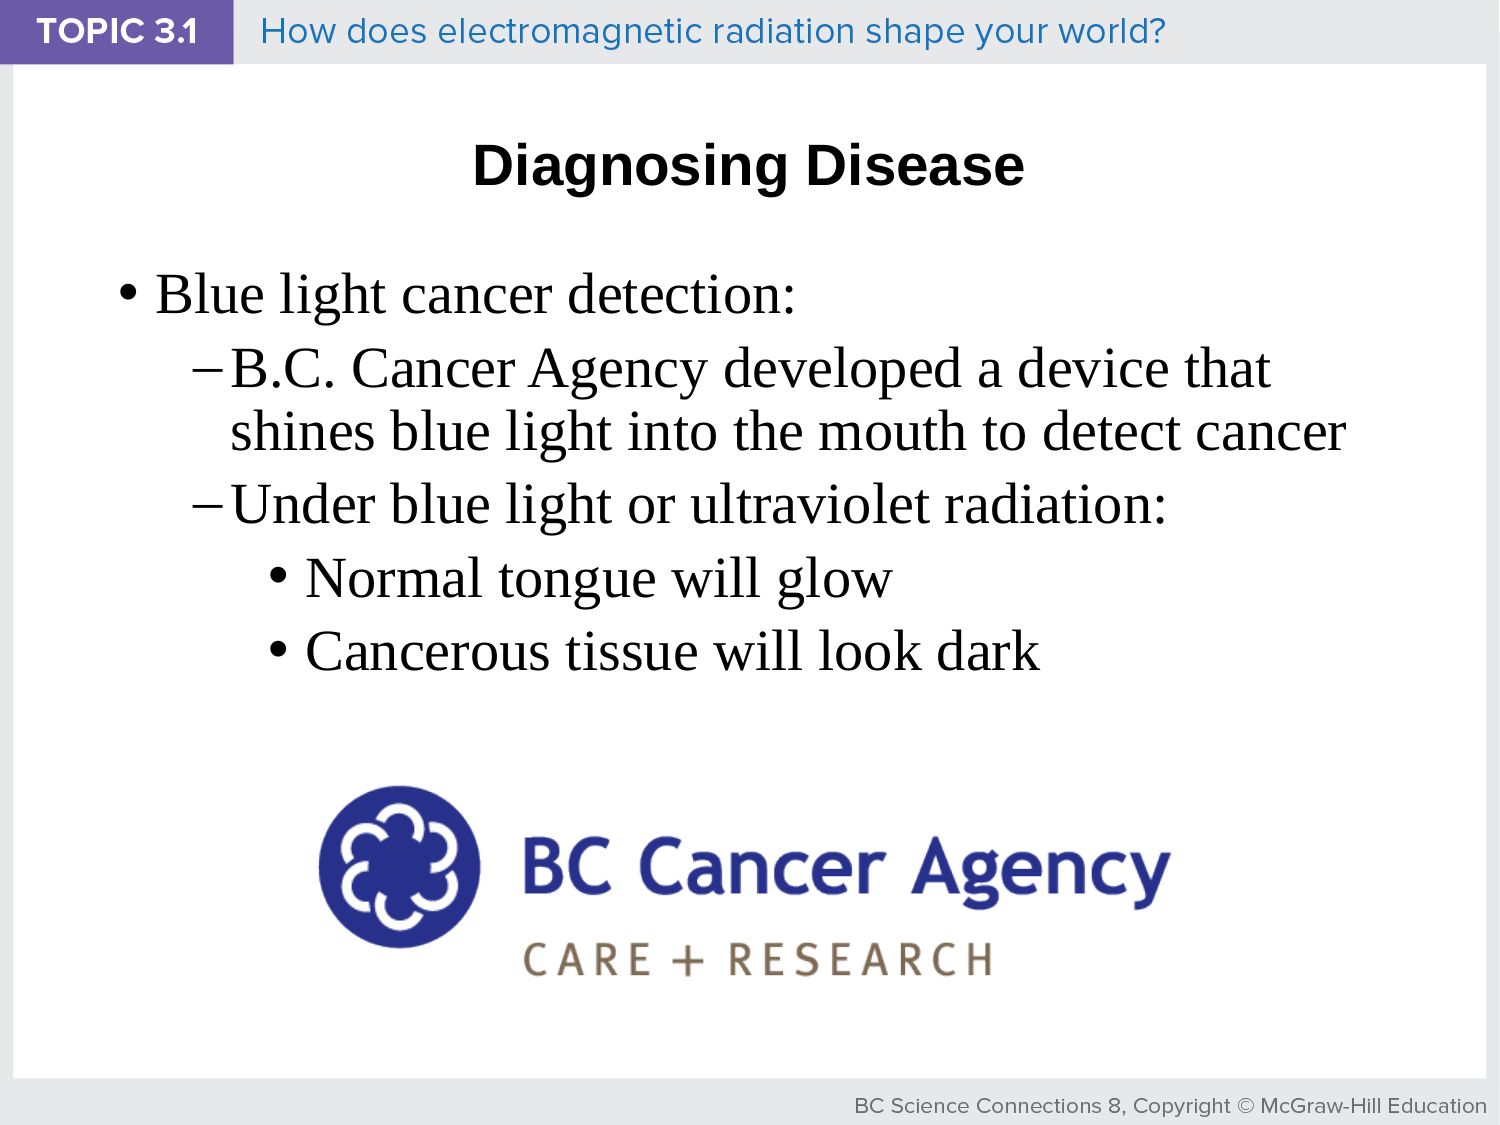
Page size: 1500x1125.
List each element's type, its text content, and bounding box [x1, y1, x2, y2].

list Blue light cancer detection: B.C. Cancer Agency developed a device that shines blue light into the mouth to detect cancer Under blue light or ultraviolet radiation: Normal tongue will glow Cancerous tissue will look dark [103, 256, 1419, 1060]
title Diagnosing Disease [103, 76, 1397, 256]
picture [0, 0, 1500, 1082]
